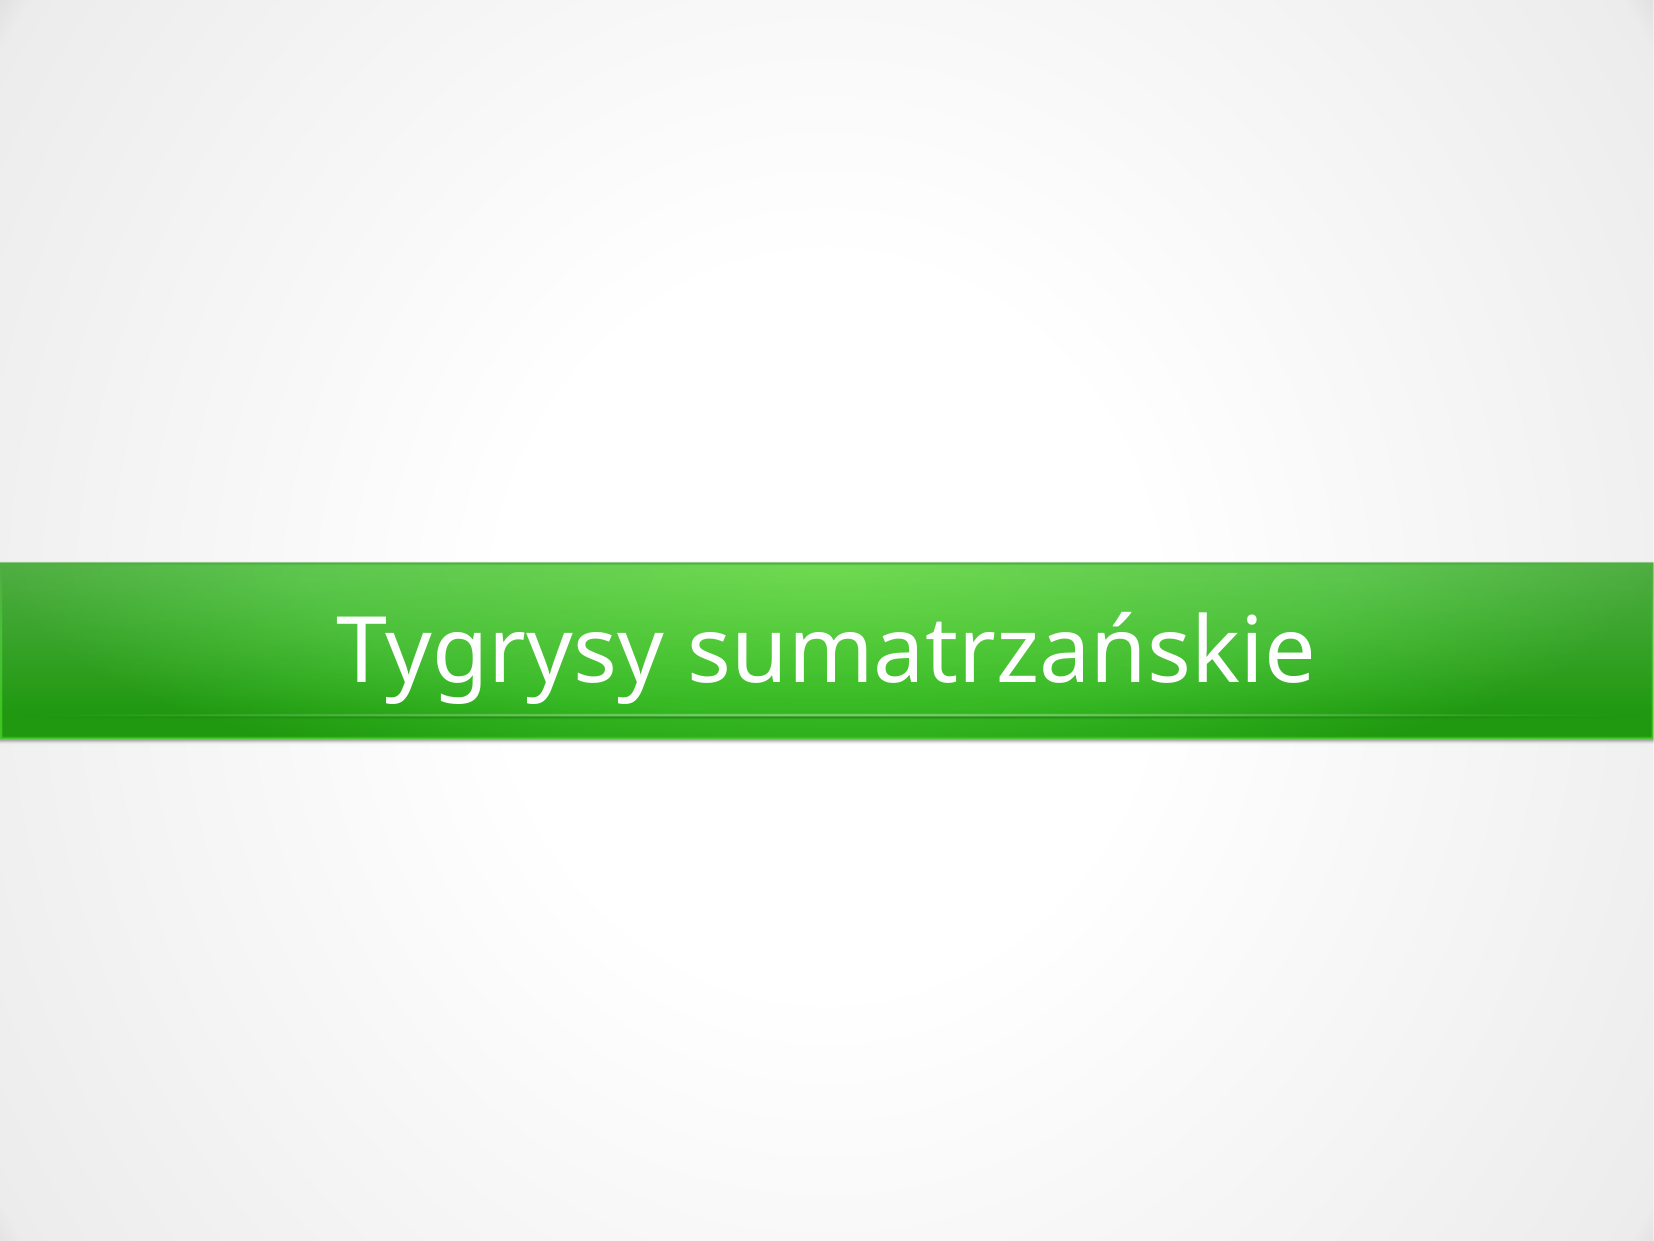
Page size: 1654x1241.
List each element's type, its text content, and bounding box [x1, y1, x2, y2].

picture [0, 0, 1654, 1241]
title Tygrysy sumatrzańskie [82, 578, 1571, 715]
